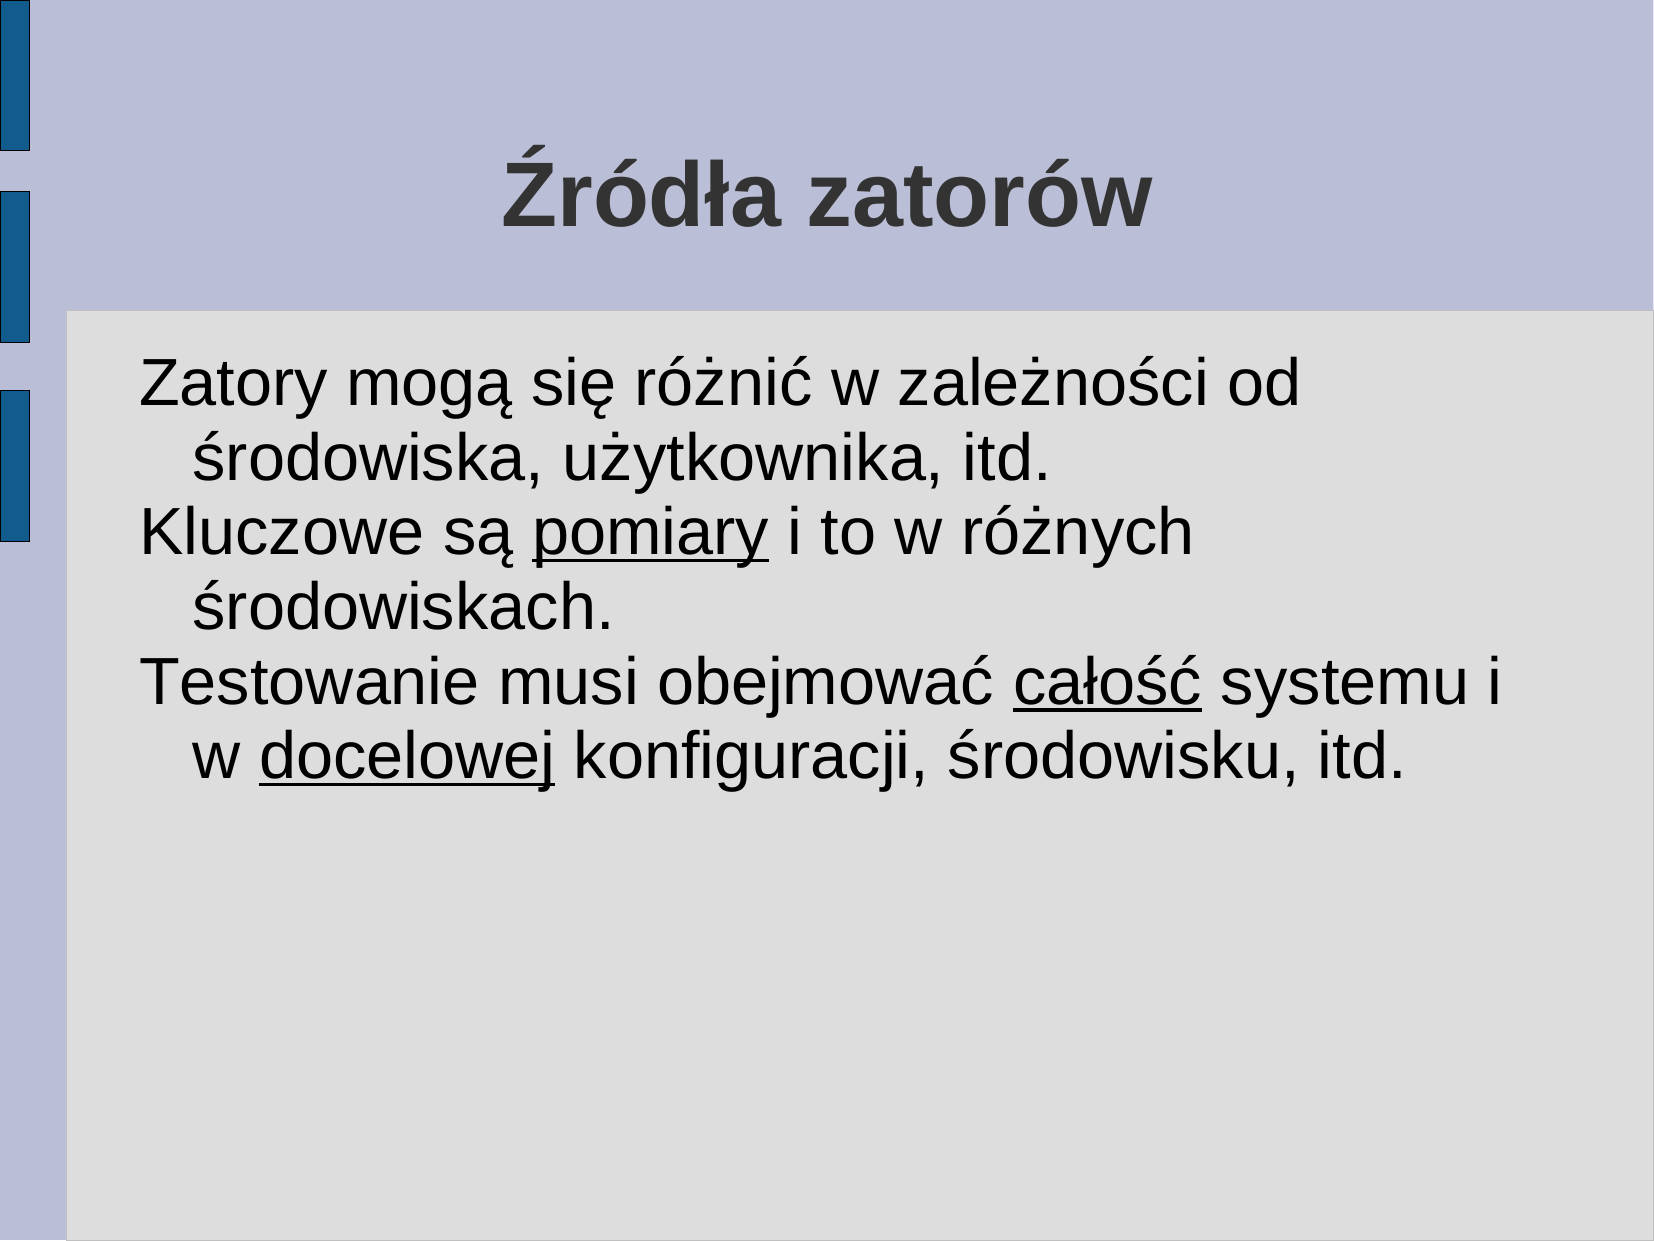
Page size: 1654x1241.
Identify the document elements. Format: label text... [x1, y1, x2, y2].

title Źródła zatorów [121, 91, 1534, 299]
list Zatory mogą się różnić w zależności od środowiska, użytkownika, itd. Kluczowe są pomiary i to w różnych środowiskach. Testowanie musi obejmować całość systemu i w docelowej konfiguracji, środowisku, itd. [121, 344, 1534, 1127]
